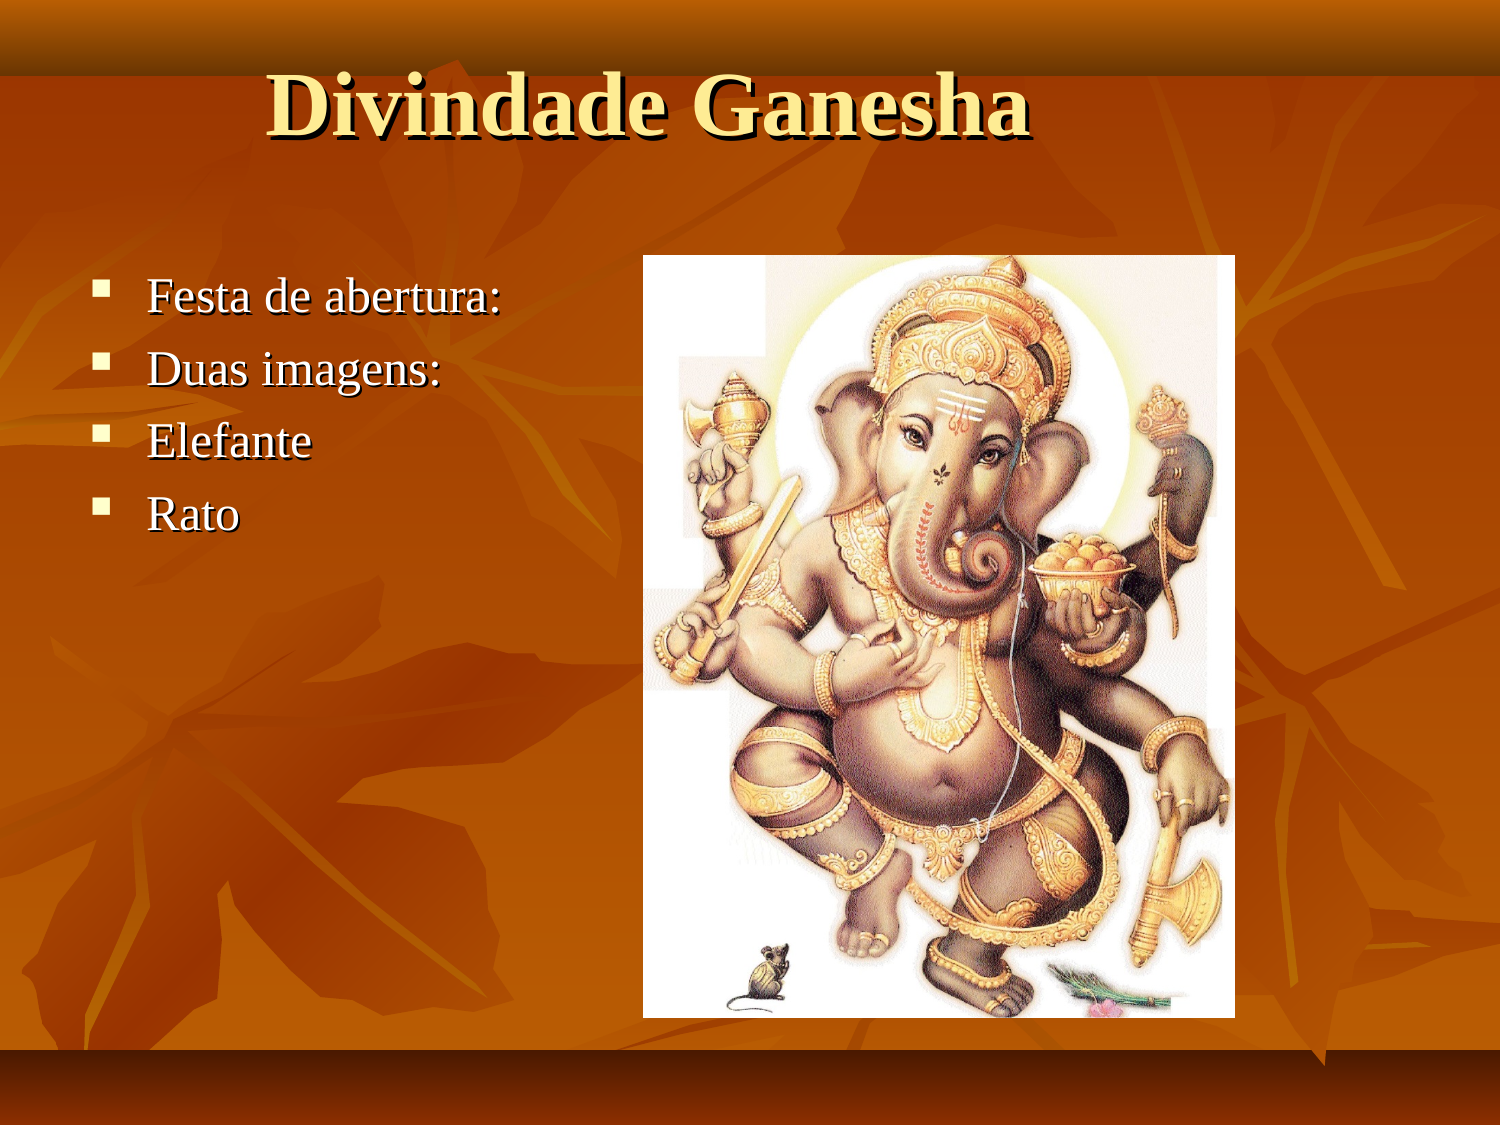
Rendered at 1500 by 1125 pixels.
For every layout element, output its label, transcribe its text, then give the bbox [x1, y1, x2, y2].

list Festa de abertura: Duas imagens: Elefante Rato [75, 255, 1400, 1083]
picture [643, 255, 1235, 1018]
title Divindade Ganesha [35, 36, 1263, 162]
